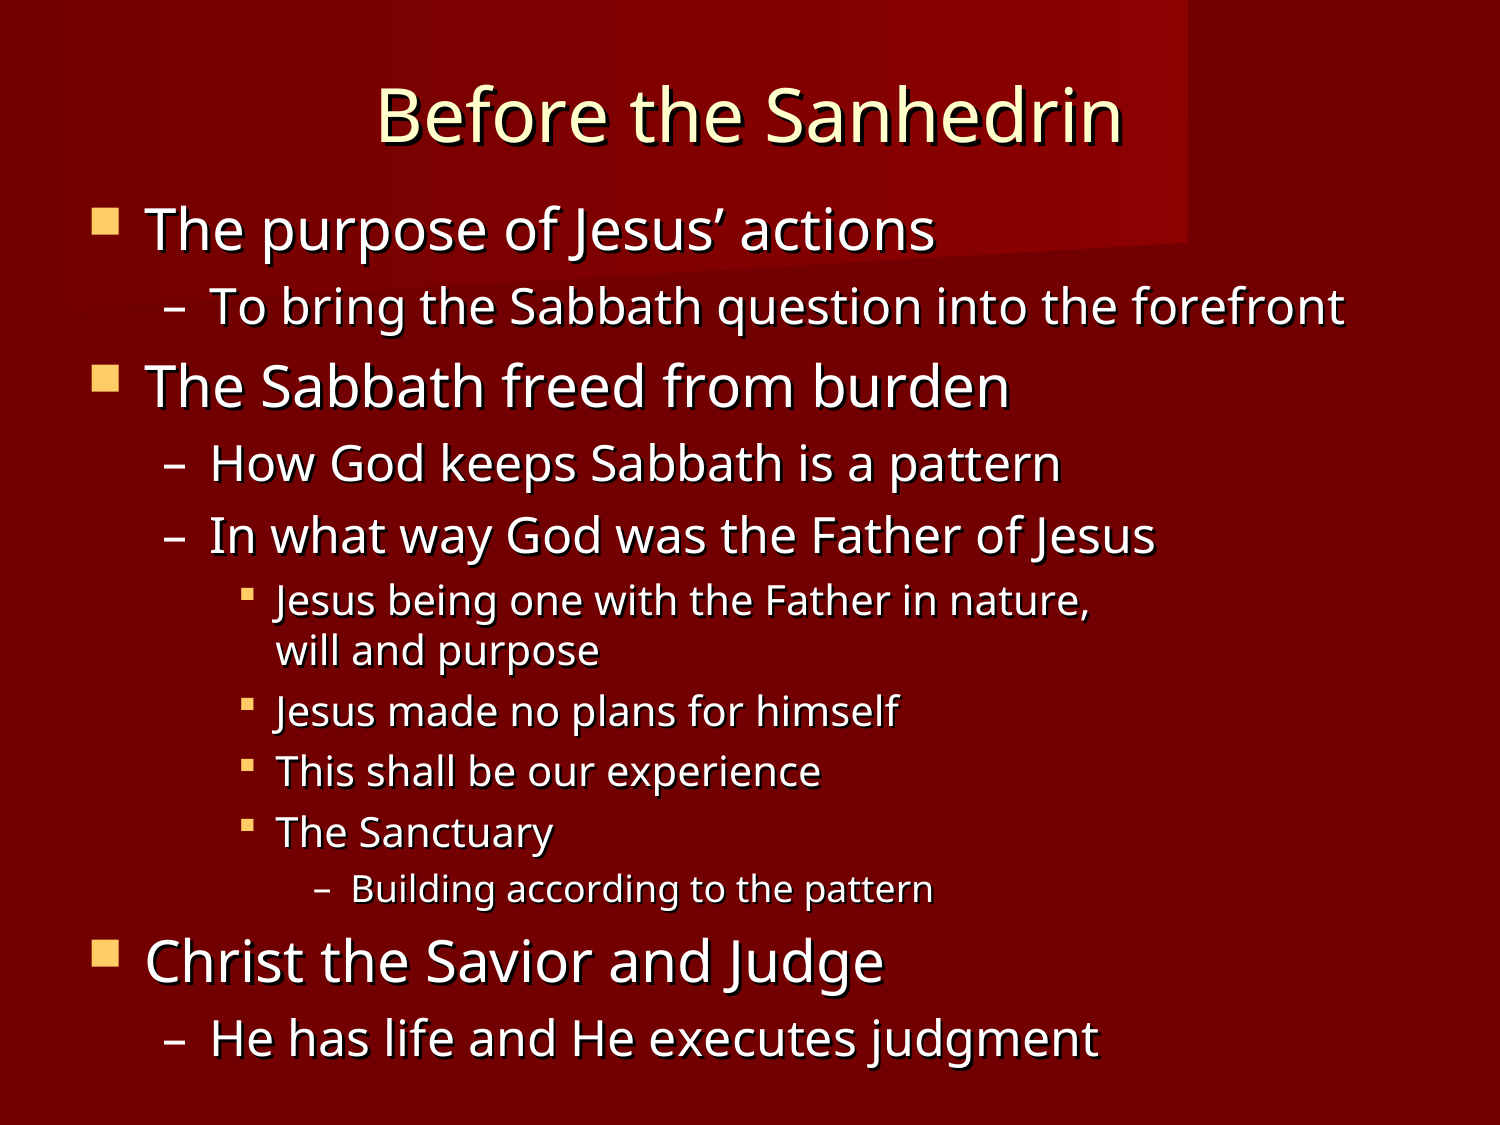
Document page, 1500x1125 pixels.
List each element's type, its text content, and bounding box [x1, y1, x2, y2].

list The purpose of Jesus’ actions To bring the Sabbath question into the forefront The Sabbath freed from burden How God keeps Sabbath is a pattern In what way God was the Father of Jesus Jesus being one with the Father in nature, will and purpose Jesus made no plans for himself This shall be our experience The Sanctuary Building according to the pattern Christ the Savior and Judge He has life and He executes judgment [73, 184, 1486, 1075]
title Before the Sanhedrin [75, 36, 1426, 184]
